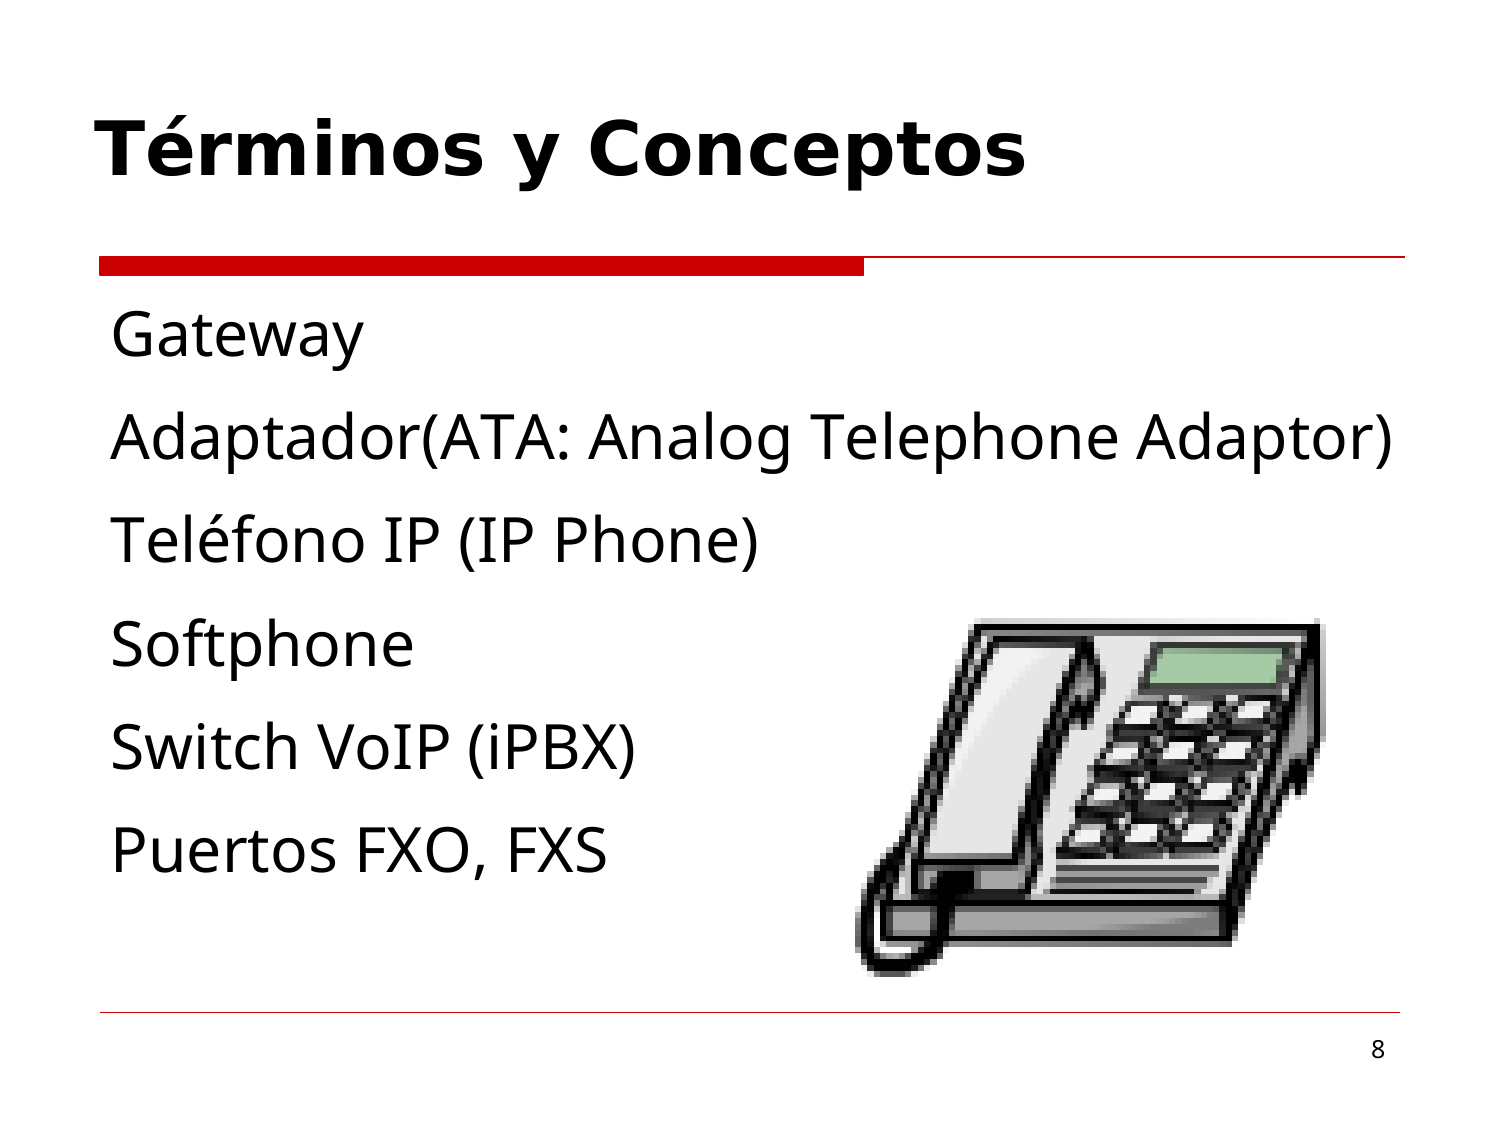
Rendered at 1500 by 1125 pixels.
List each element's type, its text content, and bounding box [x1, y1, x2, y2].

picture [849, 560, 1352, 1030]
list Gateway Adaptador(ATA: Analog Telephone Adaptor) Teléfono IP (IP Phone) Softphone Switch VoIP (iPBX) Puertos FXO, FXS [92, 287, 1406, 988]
title Términos y Conceptos [94, 50, 1408, 250]
